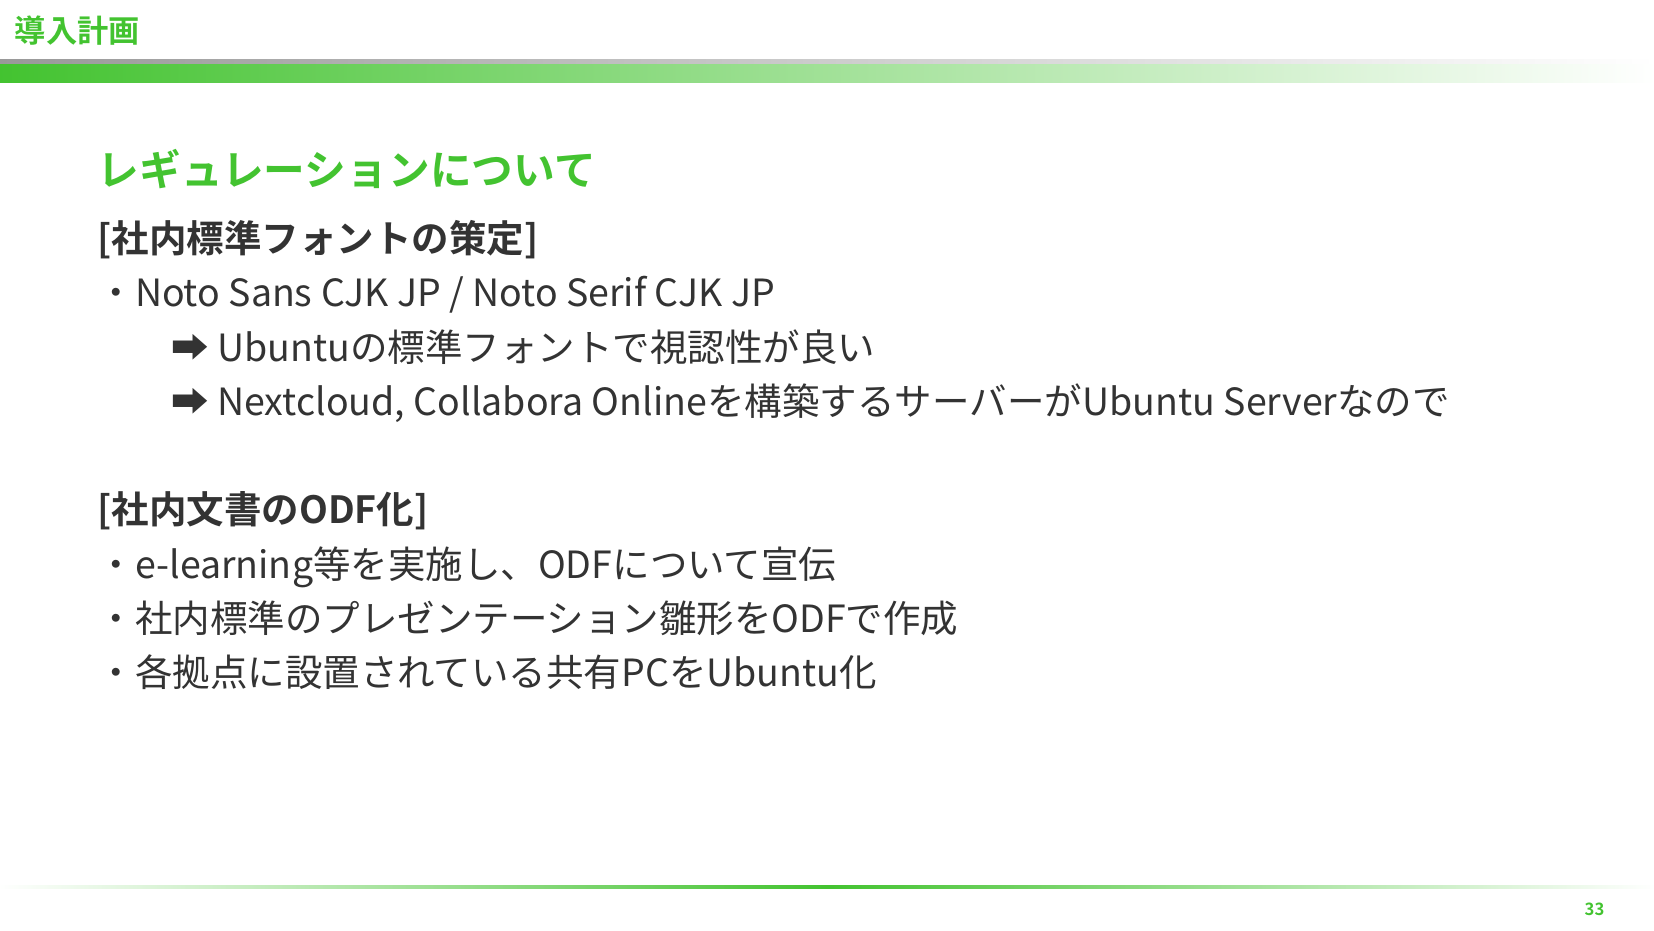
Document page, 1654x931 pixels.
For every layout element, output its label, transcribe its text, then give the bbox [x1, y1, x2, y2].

text_box 導入計画 [0, 0, 1376, 59]
text_box レギュレーションについて [社内標準フォントの策定] ・Noto Sans CJK JP / Noto Serif CJK JP ➡ Ubuntuの標準フォントで視認性が良い ➡ Nextcloud, Collabora Onlineを構築するサーバーがUbuntu Serverなので [社内文書のODF化] ・e-learning等を実施し、ODFについて宣伝 ・社内標準のプレゼンテーション雛形をODFで作成 ・各拠点に設置されている共有PCをUbuntu化 [82, 129, 1536, 705]
text_box [0, 59, 1654, 83]
text_box [0, 885, 1654, 889]
text_box <番号> [1535, 888, 1654, 928]
